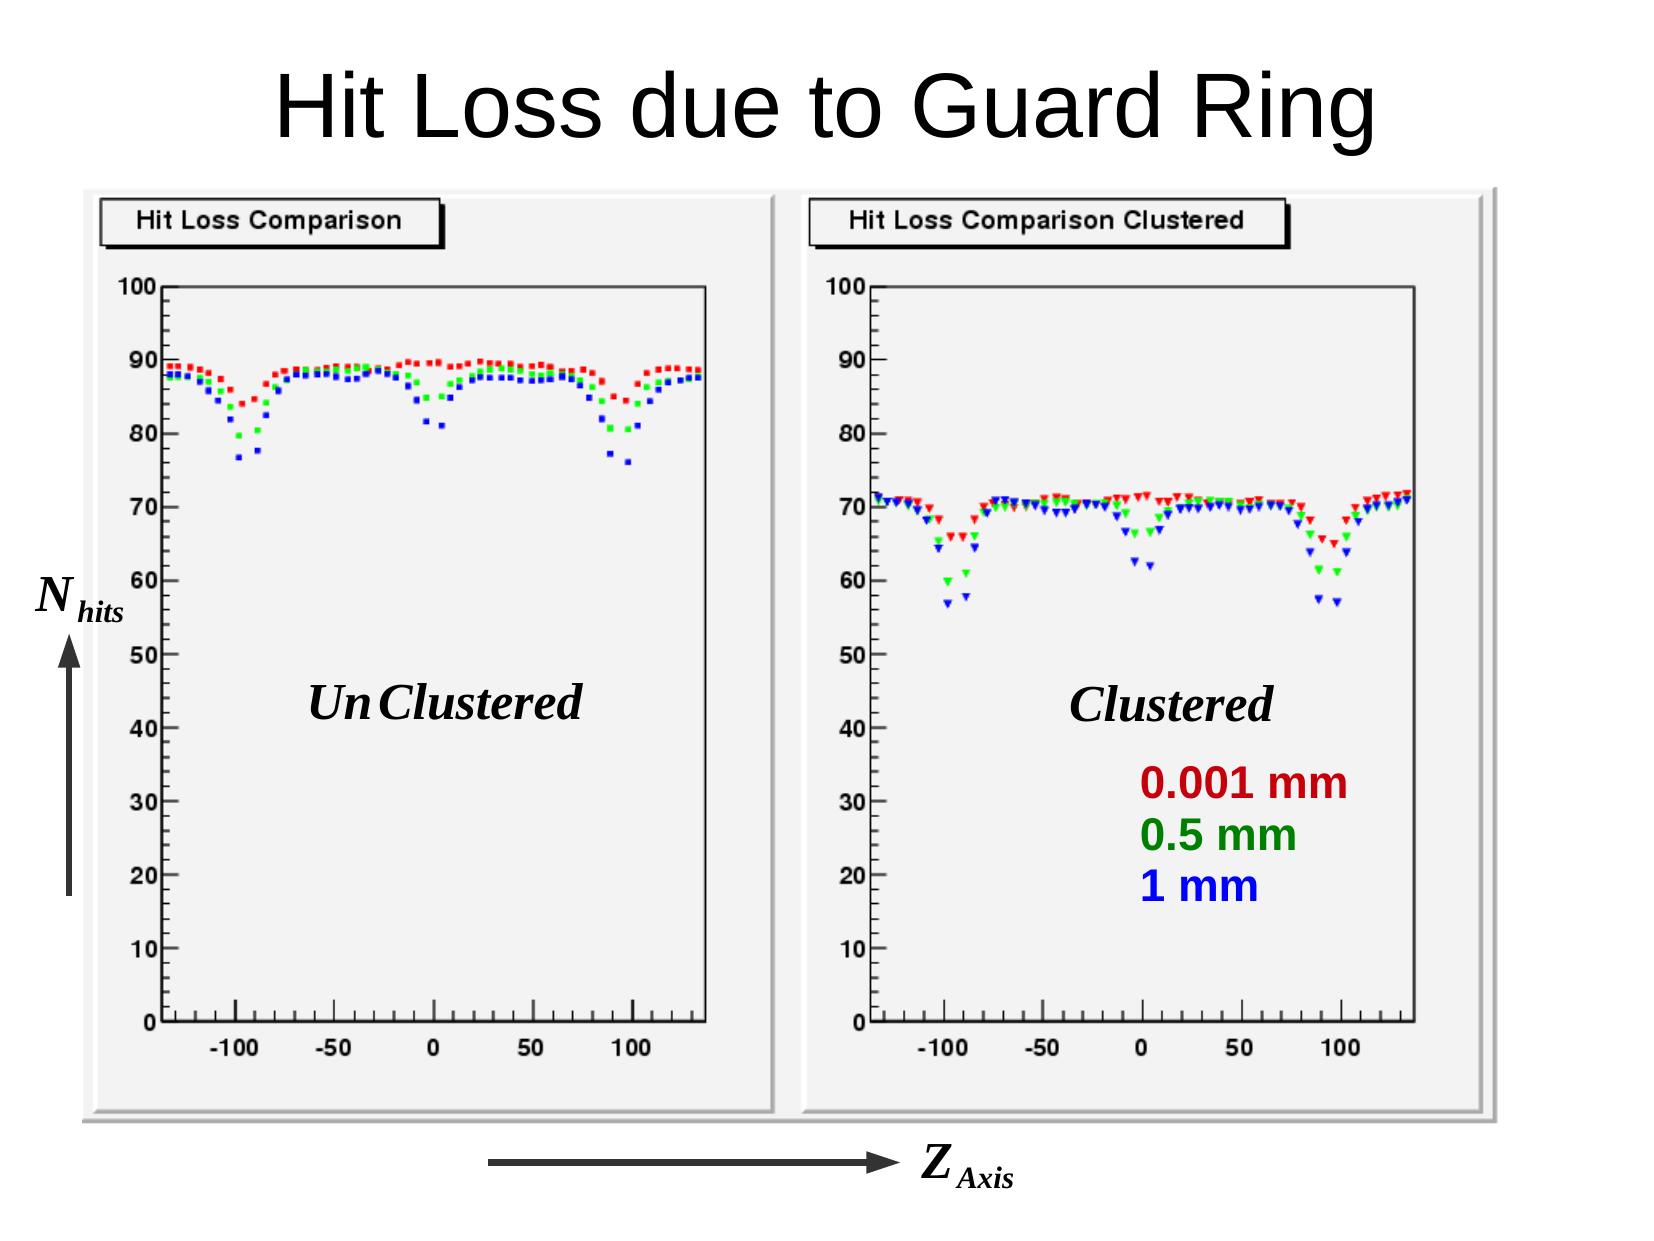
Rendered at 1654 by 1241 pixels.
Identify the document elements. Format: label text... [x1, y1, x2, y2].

chart [911, 1131, 1019, 1197]
chart [300, 672, 585, 731]
title Hit Loss due to Guard Ring [82, 9, 1571, 202]
chart [25, 564, 129, 630]
picture [82, 202, 1501, 1126]
chart [1061, 675, 1276, 733]
text_box 0.001 mm 0.5 mm 1 mm [1125, 750, 1463, 919]
